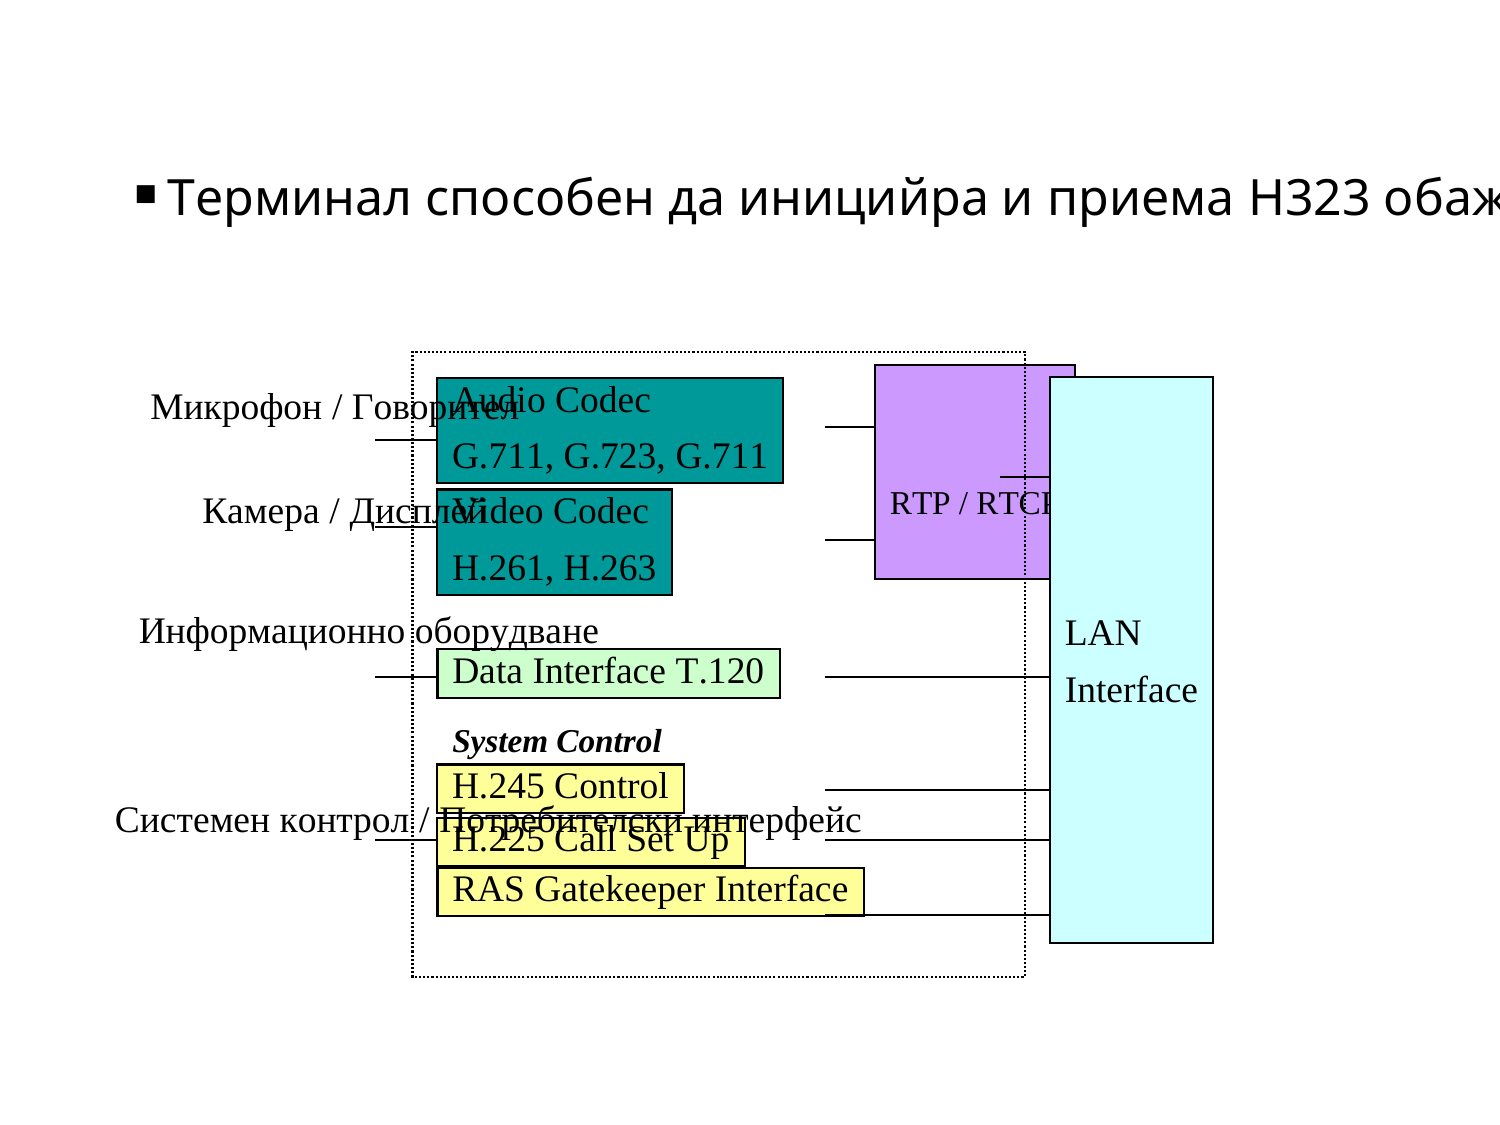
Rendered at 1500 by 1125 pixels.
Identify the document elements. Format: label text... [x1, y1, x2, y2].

text_box Информационно оборудване [123, 609, 615, 659]
text_box Системен контрол / Потребителски интерфейс [100, 798, 878, 848]
text_box Терминал способен да иницийра и приема H323 обаждания. [123, 101, 1399, 290]
text_box H.225 Call Set Up [437, 848, 745, 867]
text_box Камера / Дисплей [187, 489, 503, 539]
text_box LAN Interface [1049, 377, 1214, 944]
text_box RTP / RTCP [874, 364, 1075, 579]
text_box Audio Codec G.711, G.723, G.711 [437, 377, 784, 484]
text_box System Control [437, 714, 678, 768]
text_box H.245 Control [437, 764, 685, 798]
text_box Data Interface T.120 [437, 648, 780, 698]
text_box Video Codec H.261, H.263 [437, 489, 672, 595]
text_box RAS Gatekeeper Interface [437, 867, 864, 917]
text_box Микрофон / Говорител [135, 385, 535, 434]
